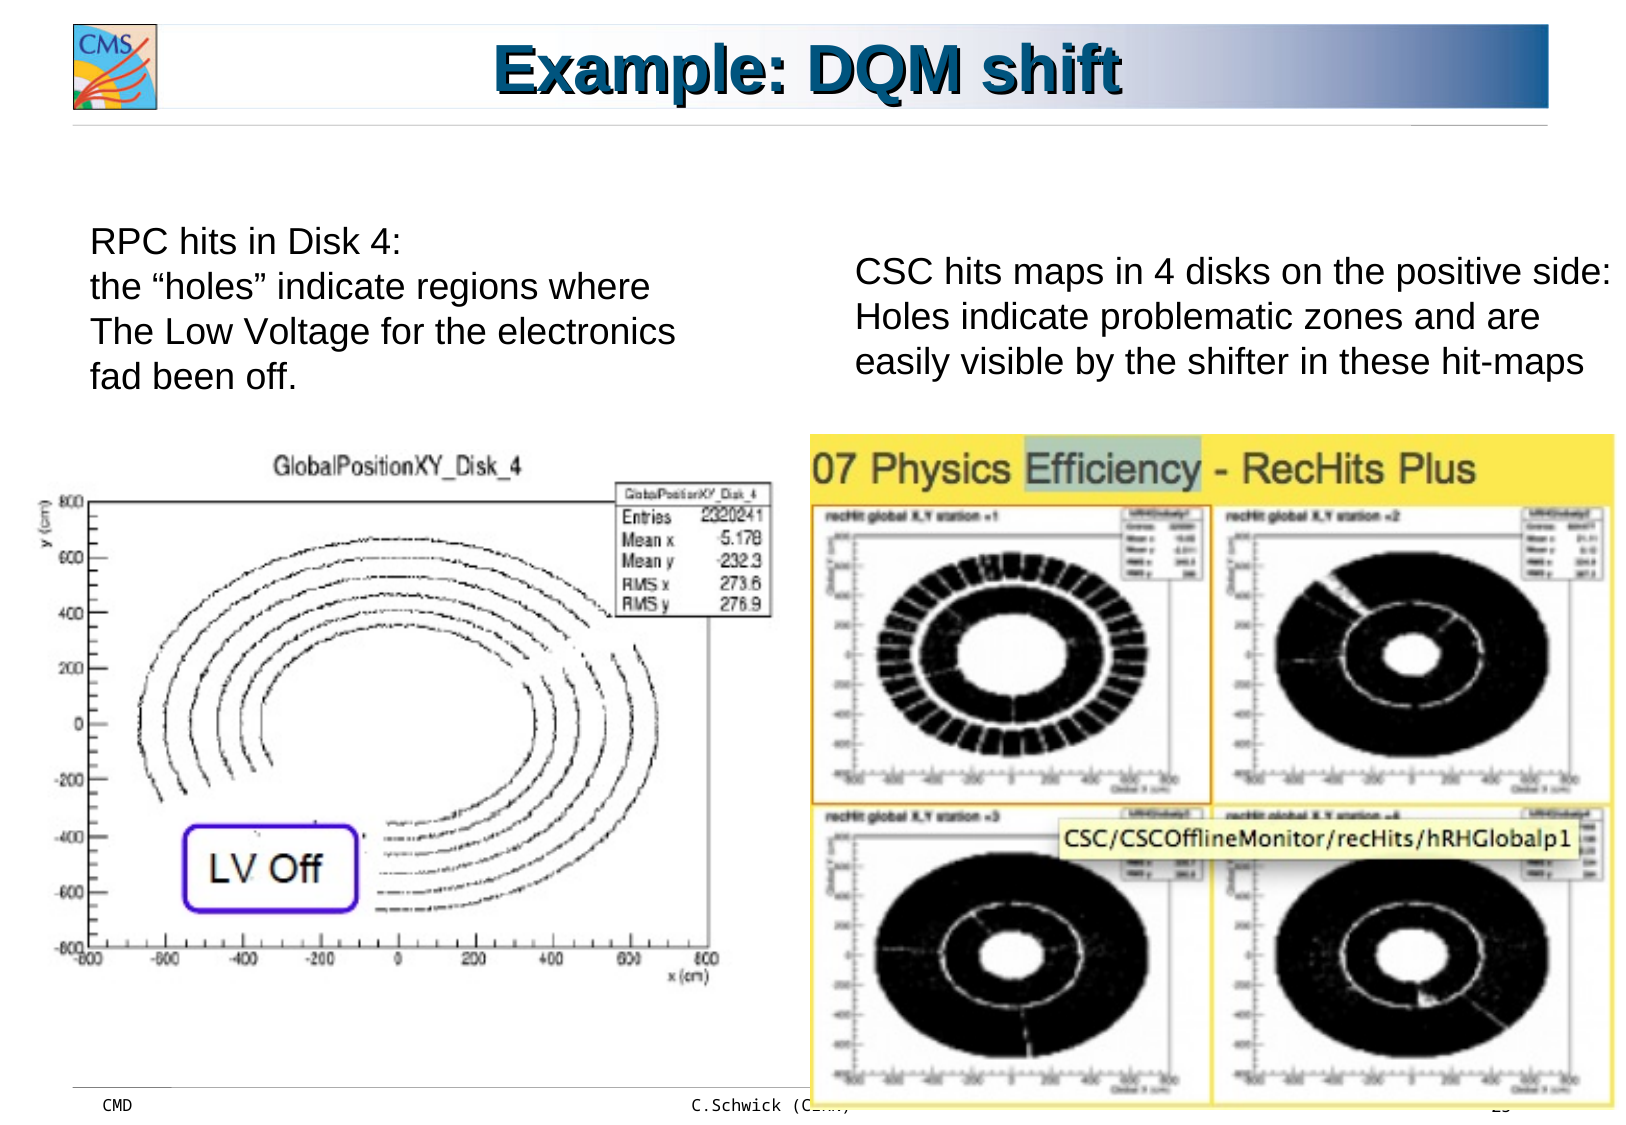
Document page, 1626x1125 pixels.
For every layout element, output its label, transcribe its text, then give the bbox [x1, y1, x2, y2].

text_box CSC hits maps in 4 disks on the positive side: Holes indicate problematic zones and are easily visible by the shifter in these hit-maps [840, 239, 1626, 390]
picture [810, 434, 1619, 1110]
text_box RPC hits in Disk 4: the “holes” indicate regions where The Low Voltage for the electronics fad been off. [75, 210, 691, 405]
picture [15, 449, 780, 994]
picture [1462, 24, 1551, 110]
title Example: DQM shift [152, 21, 1462, 117]
picture [72, 24, 152, 110]
